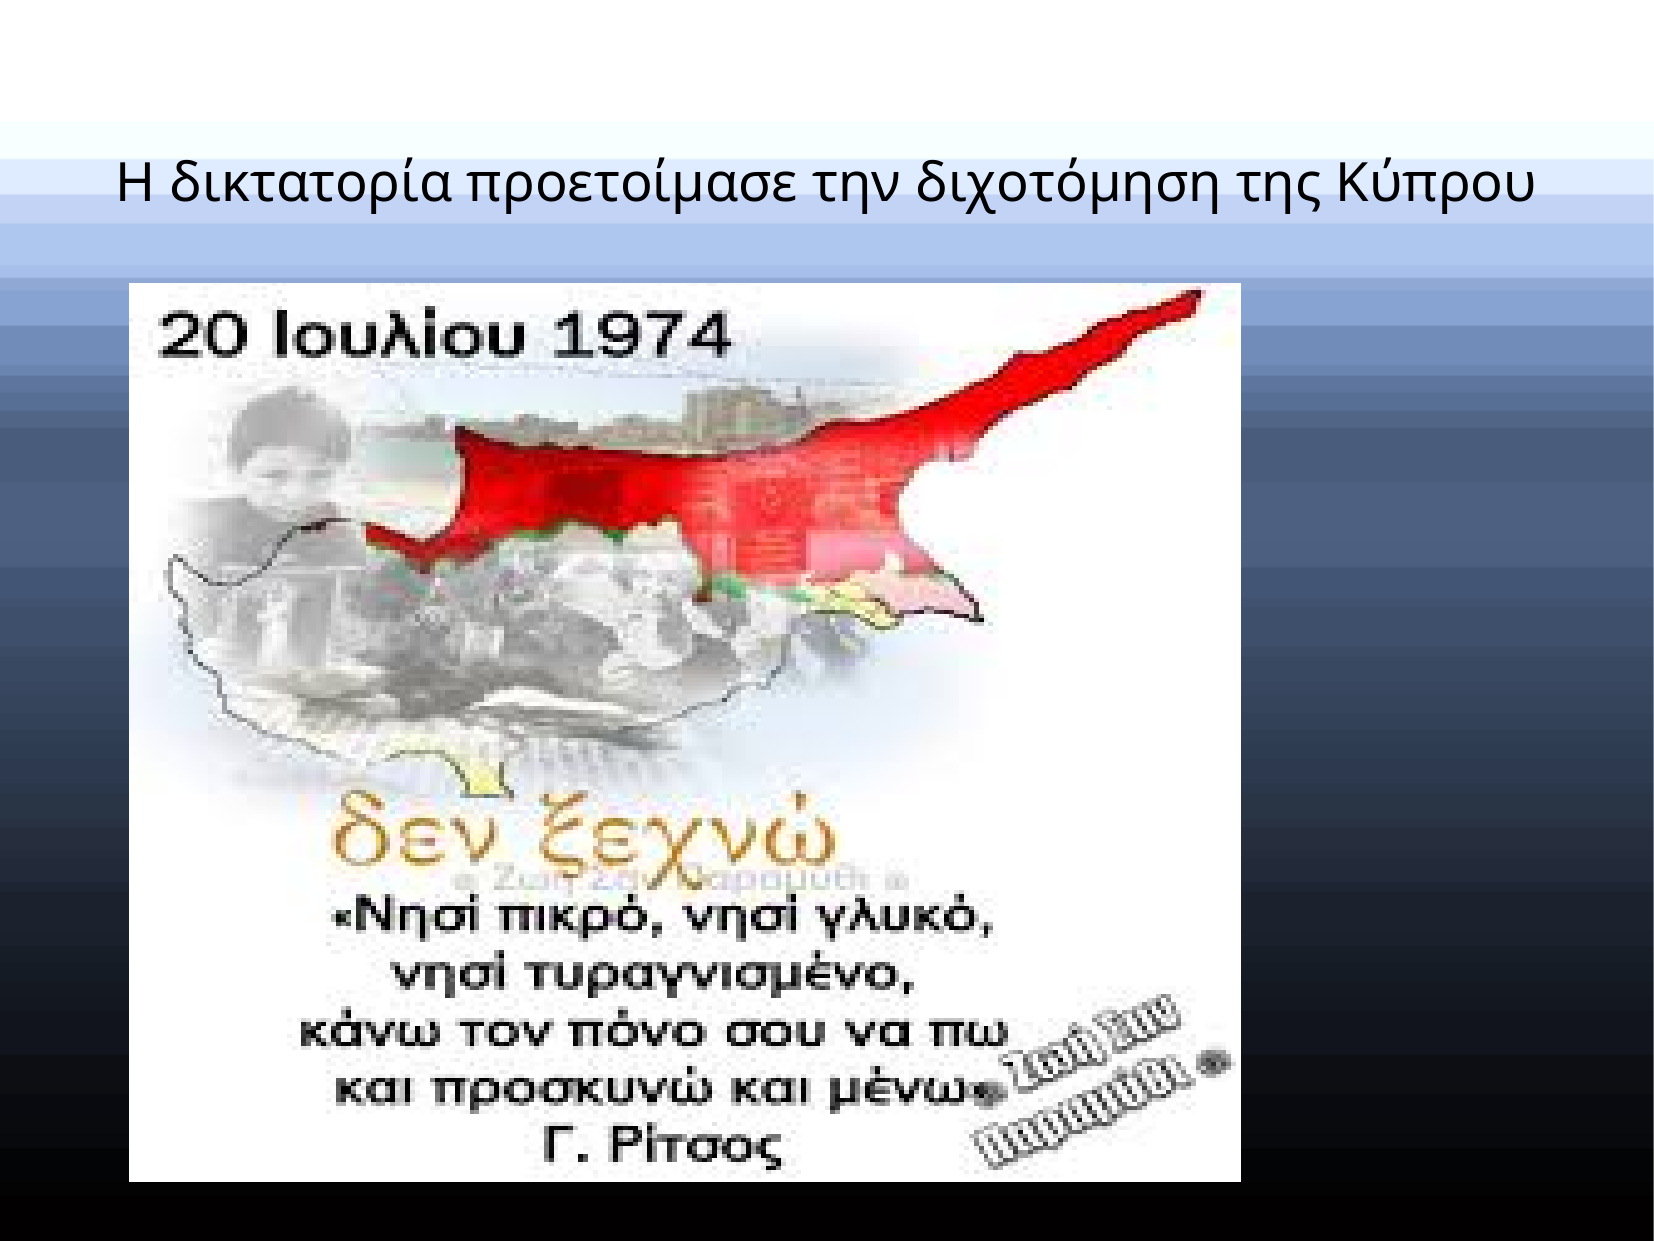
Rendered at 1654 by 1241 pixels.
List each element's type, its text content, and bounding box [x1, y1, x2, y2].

title Η δικτατορία προετοίμασε την διχοτόμηση της Κύπρου [82, 76, 1571, 284]
picture [0, 0, 1654, 1241]
